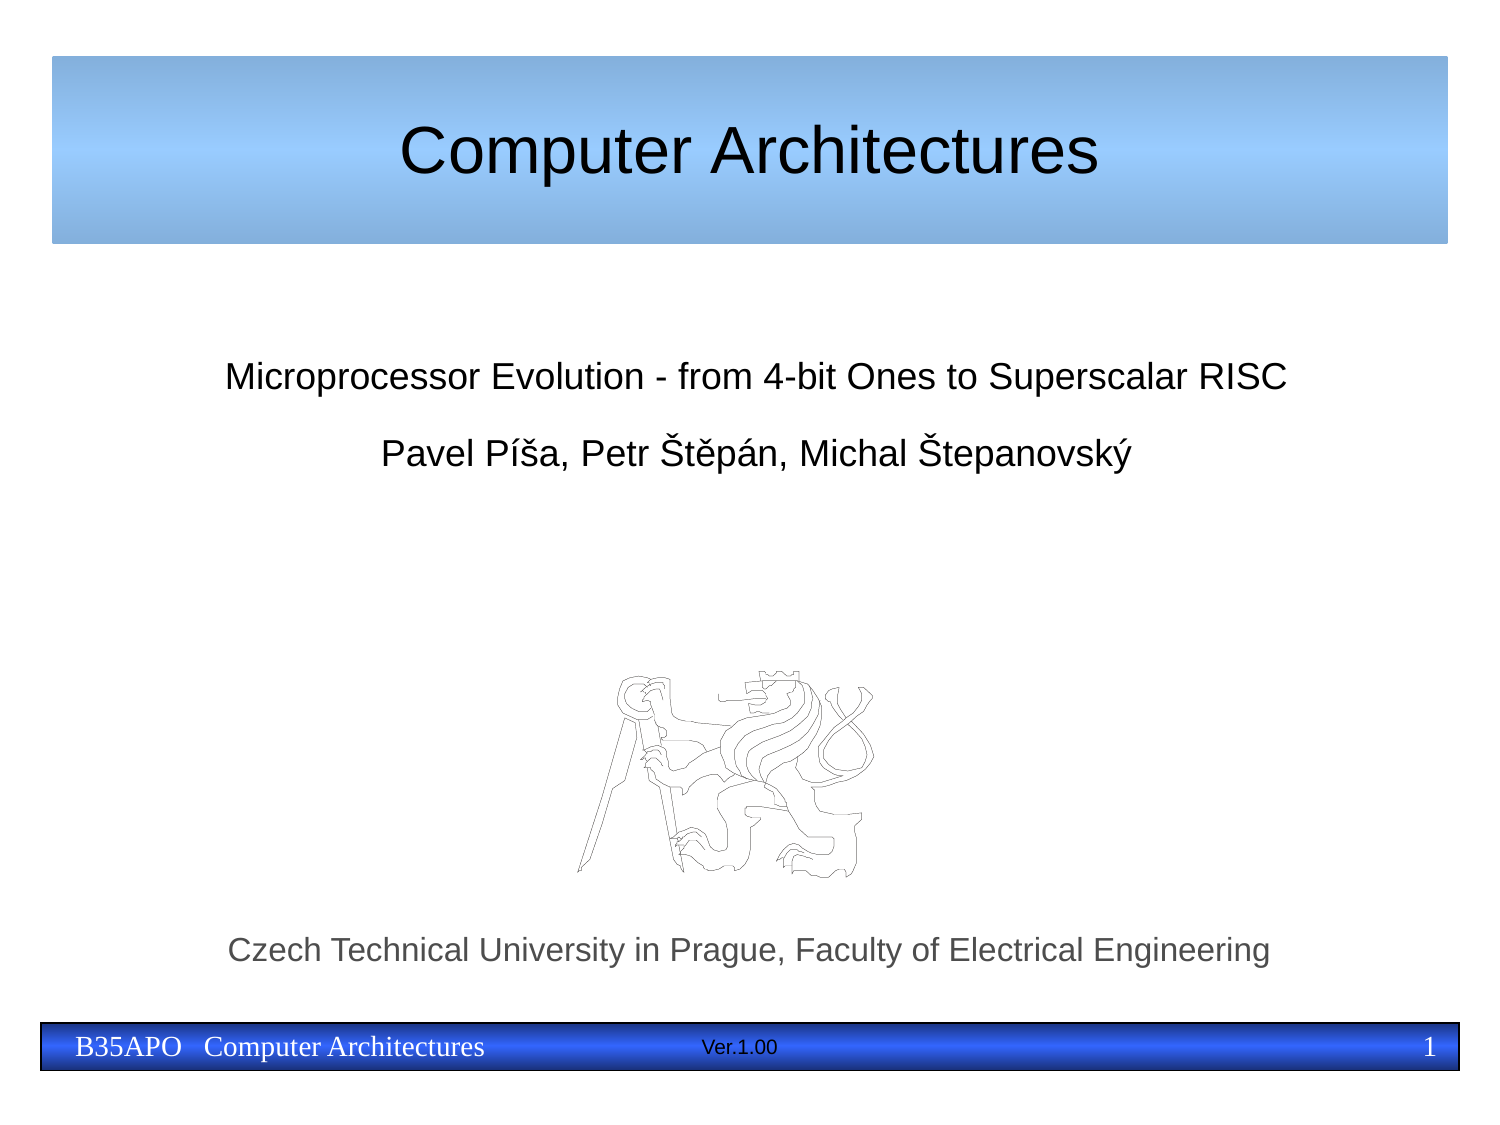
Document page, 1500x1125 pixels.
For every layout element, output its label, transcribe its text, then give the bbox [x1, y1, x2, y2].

title Computer Architectures [52, 56, 1448, 244]
chart [574, 668, 879, 884]
text_box Czech Technical University in Prague, Faculty of Electrical Engineering [199, 920, 1301, 977]
text_box Ver.1.00 [686, 1028, 805, 1065]
text_box Microprocessor Evolution - from 4-bit Ones to Superscalar RISC Pavel Píša, Petr Štěpán, Michal Štepanovský [53, 344, 1447, 482]
